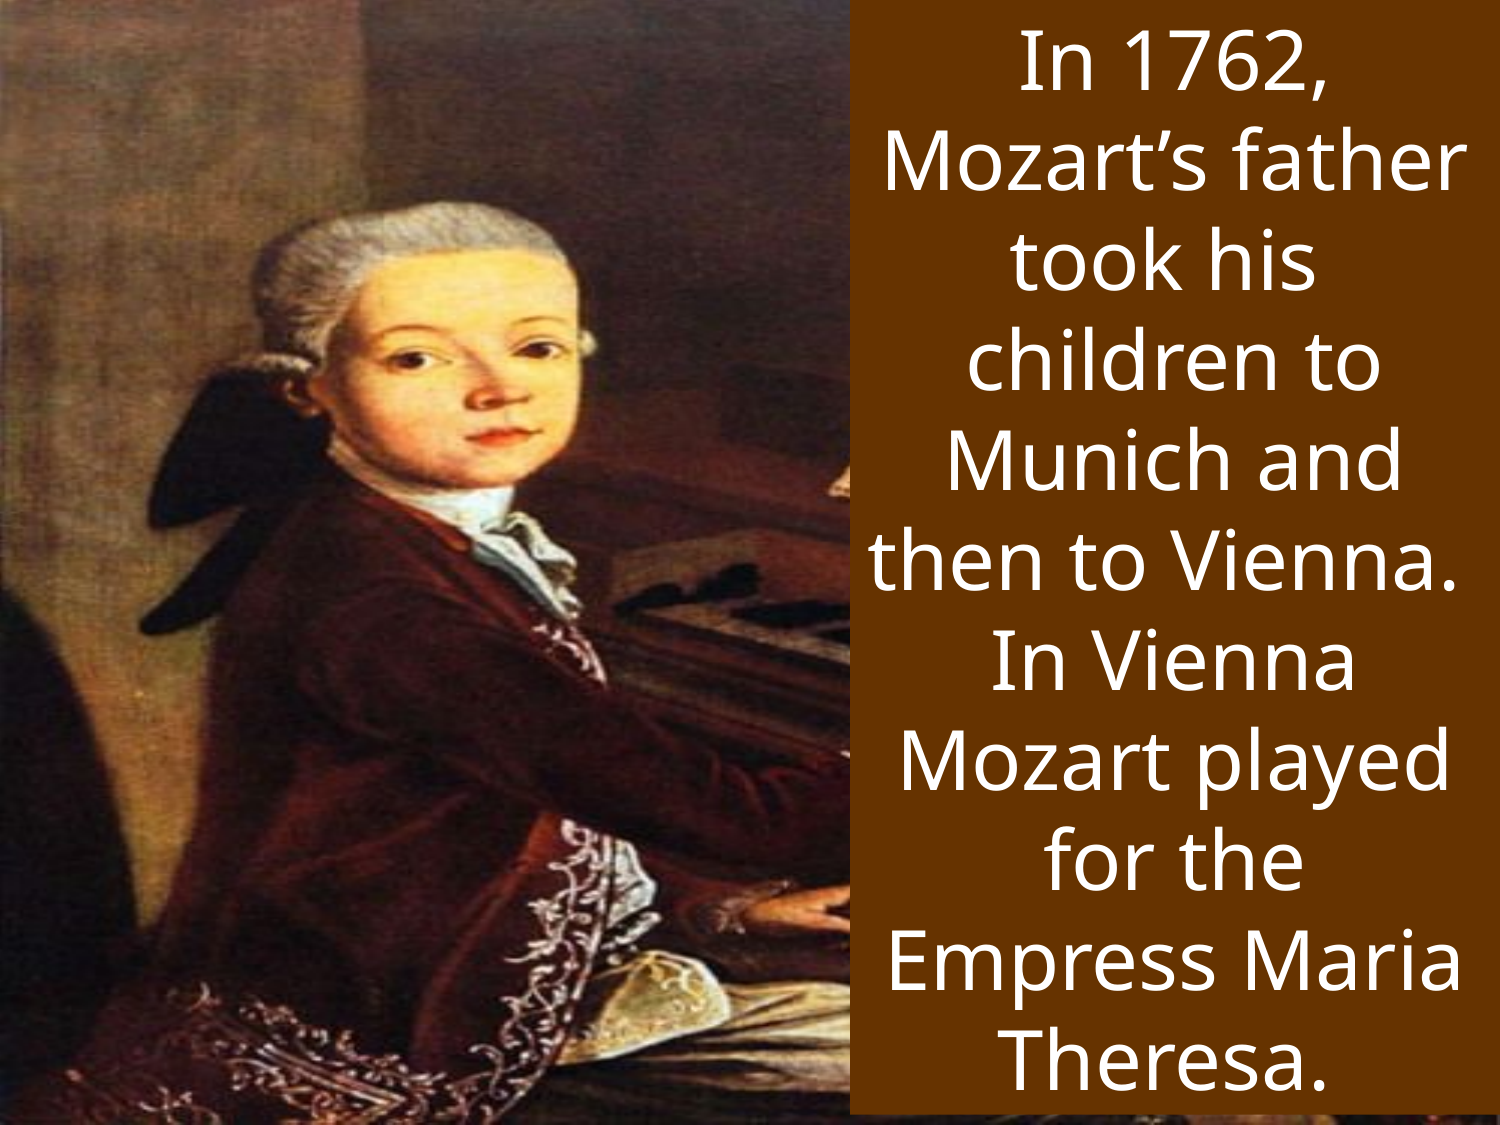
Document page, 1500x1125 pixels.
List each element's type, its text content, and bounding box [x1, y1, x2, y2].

picture [0, 0, 1500, 1125]
text_box In 1762, Mozart’s father took his children to Munich and then to Vienna. In Vienna Mozart played for the Empress Maria Theresa. [850, 0, 1500, 1115]
